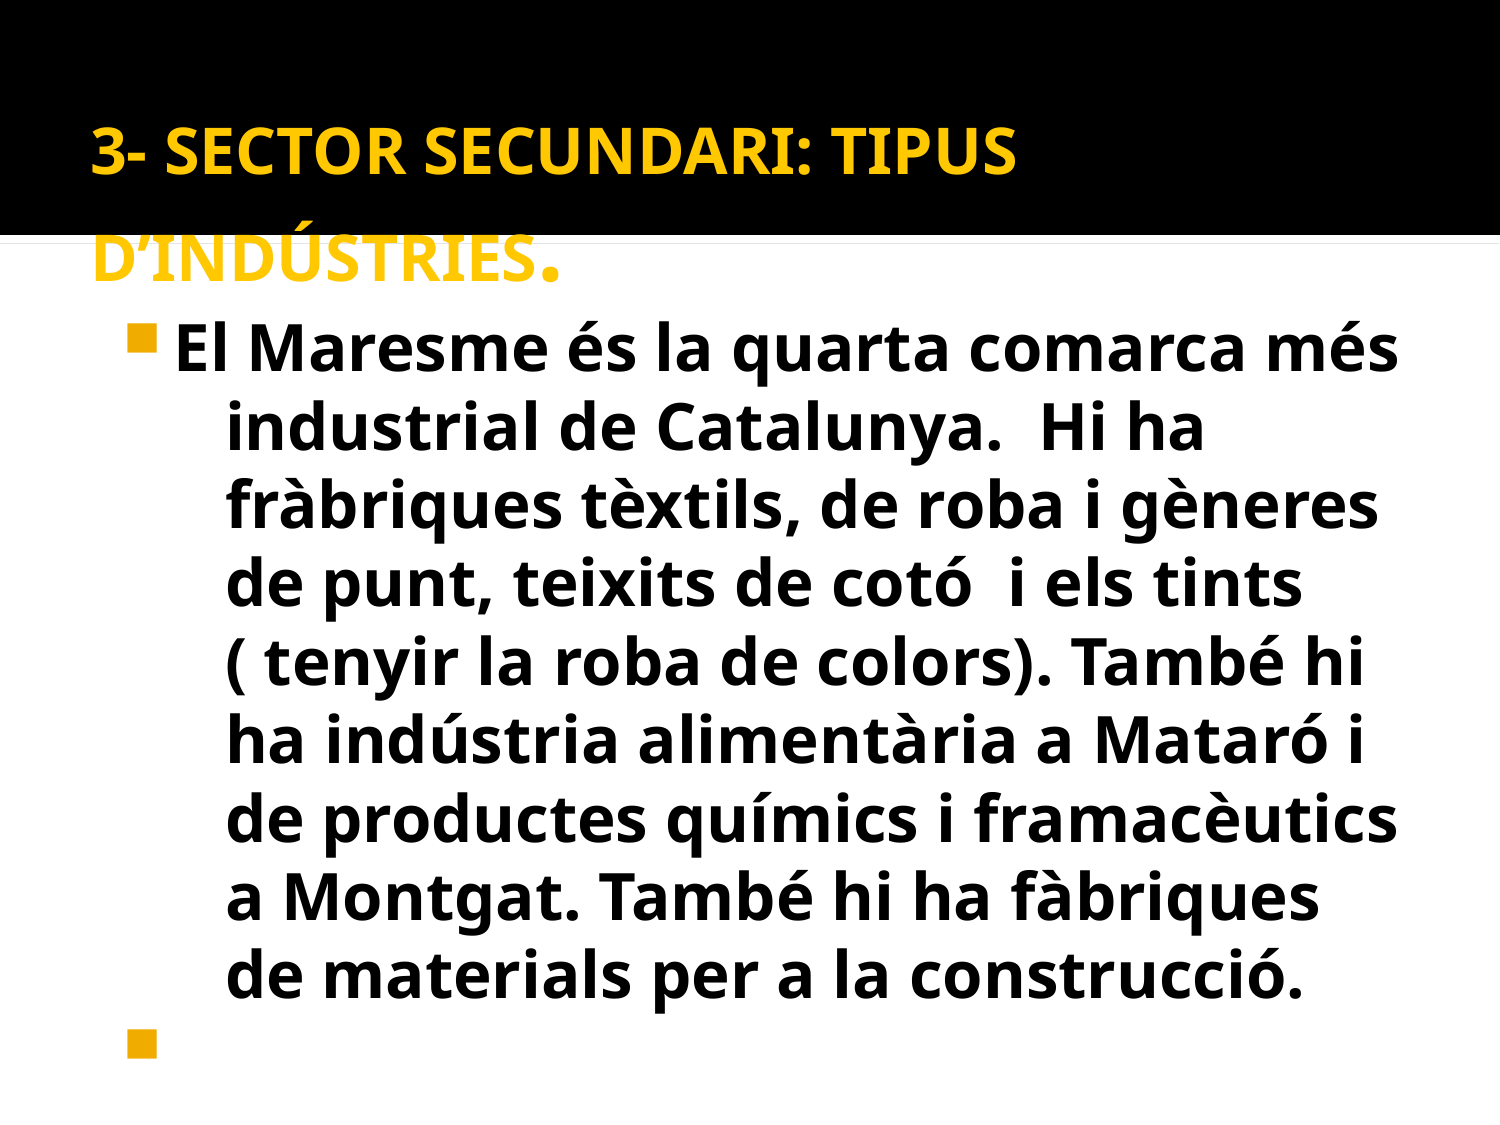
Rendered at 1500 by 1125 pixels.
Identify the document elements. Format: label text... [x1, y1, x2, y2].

title 3- SECTOR SECUNDARI: TIPUS D’INDÚSTRIES. [75, 25, 1426, 232]
list El Maresme és la quarta comarca més industrial de Catalunya. Hi ha fràbriques tèxtils, de roba i gèneres de punt, teixits de cotó i els tints ( tenyir la roba de colors). També hi ha indústria alimentària a Mataró i de productes químics i framacèutics a Montgat. També hi ha fàbriques de materials per a la construcció. [75, 291, 1426, 1051]
